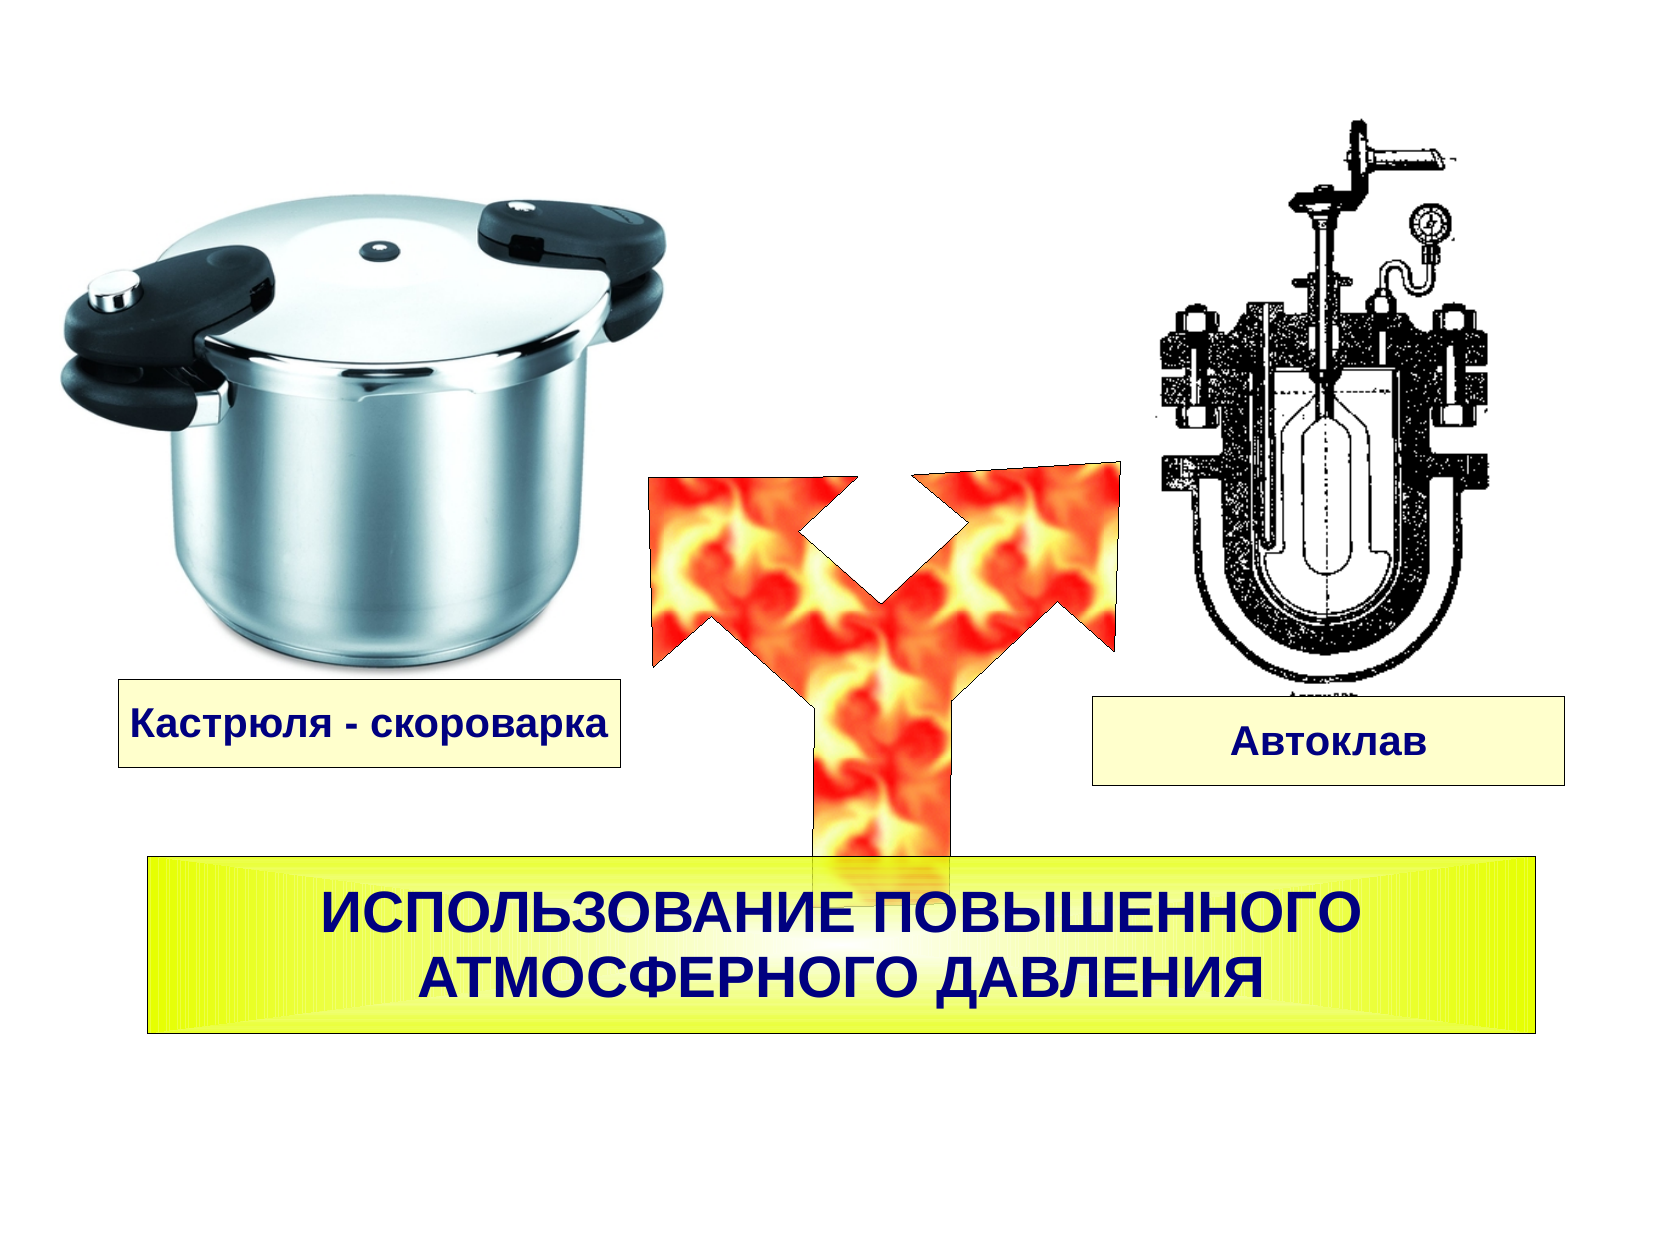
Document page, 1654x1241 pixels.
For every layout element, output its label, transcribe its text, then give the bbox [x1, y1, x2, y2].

picture [59, 164, 667, 709]
picture [1151, 116, 1516, 696]
text_box Автоклав [1092, 696, 1565, 786]
text_box [648, 461, 1121, 856]
text_box Кастрюля - скороварка [118, 679, 621, 768]
text_box ИСПОЛЬЗОВАНИЕ ПОВЫШЕННОГО АТМОСФЕРНОГО ДАВЛЕНИЯ [147, 856, 1536, 1034]
